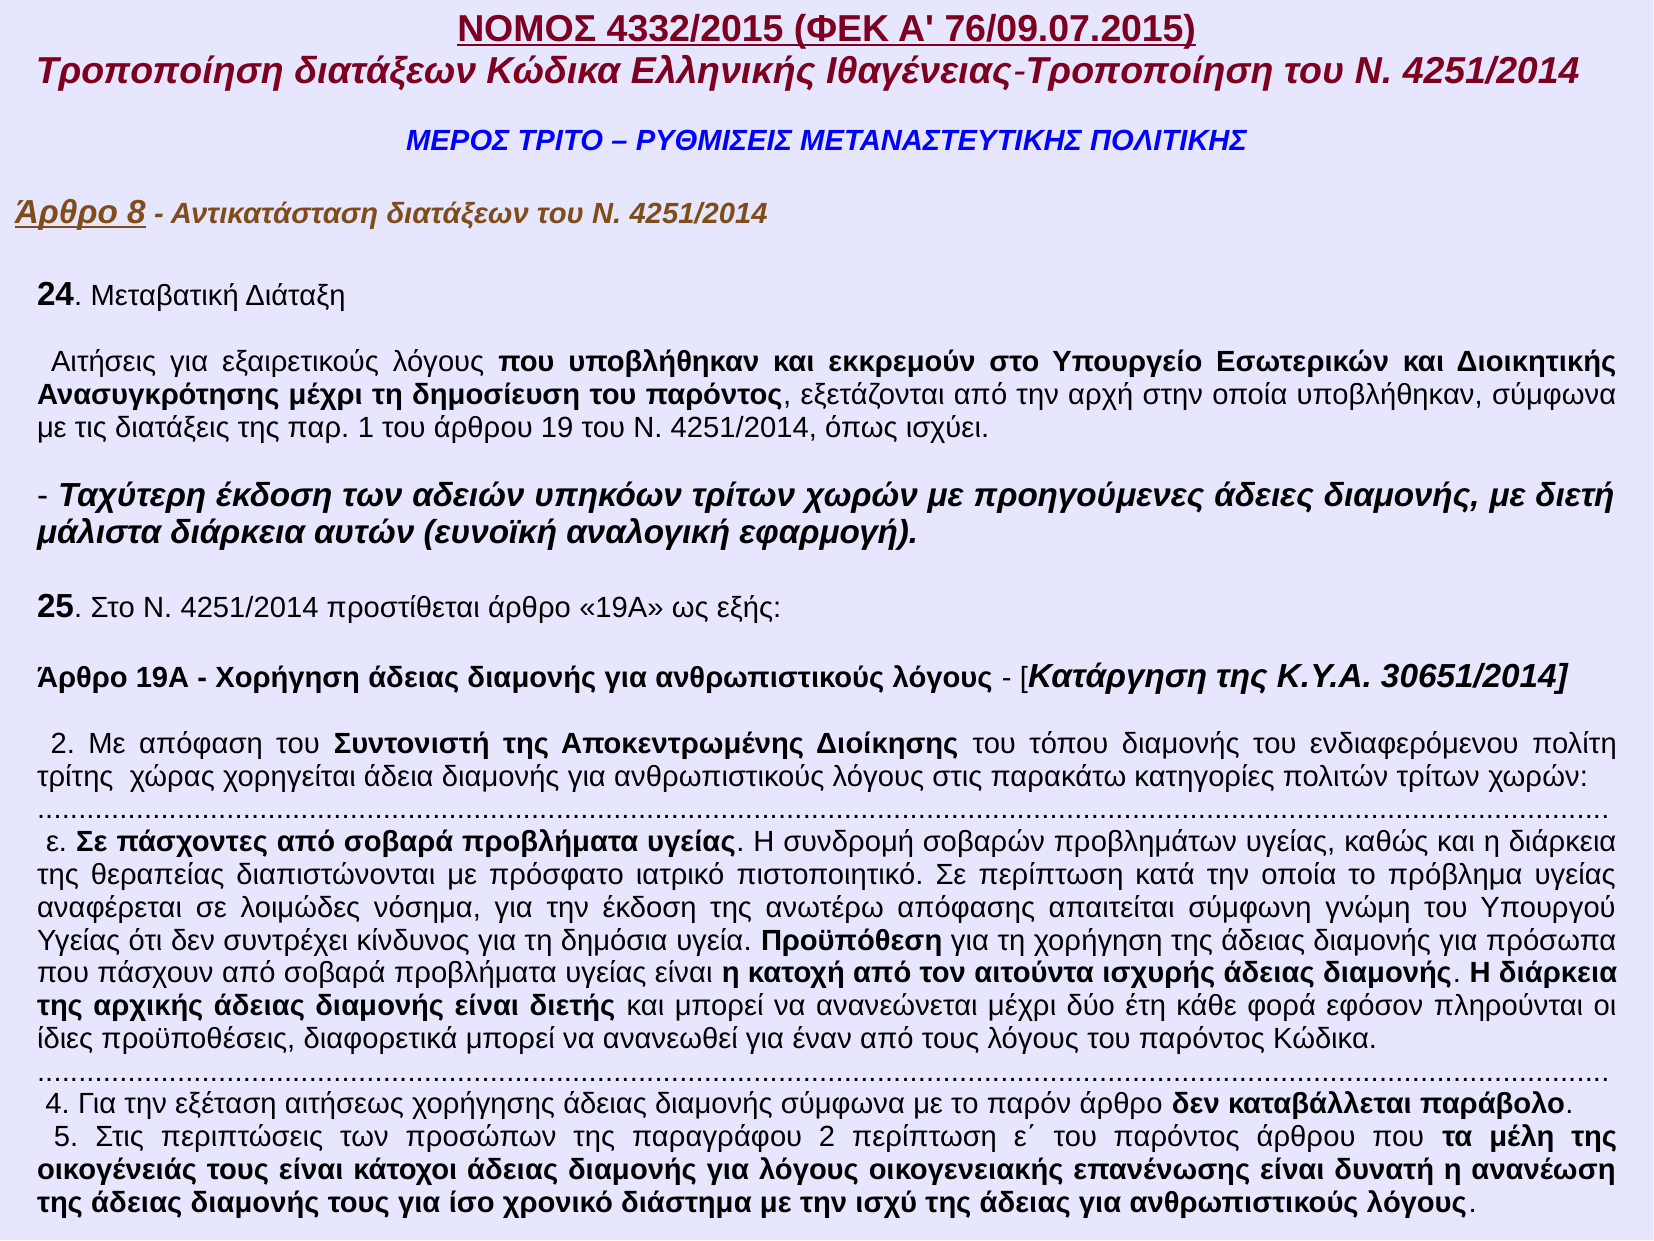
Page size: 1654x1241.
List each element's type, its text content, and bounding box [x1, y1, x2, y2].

text_box 24. Μεταβατική Διάταξη Αιτήσεις για εξαιρετικούς λόγους που υποβλήθηκαν και εκκρεμούν στο Υπουργείο Εσωτερικών και Διοικητικής Ανασυγκρότησης μέχρι τη δημοσίευση του παρόντος, εξετάζονται από την αρχή στην οποία υποβλήθηκαν, σύμφωνα με τις διατάξεις της παρ. 1 του άρθρου 19 του Ν. 4251/2014, όπως ισχύει. - Ταχύτερη έκδοση των αδειών υπηκόων τρίτων χωρών με προηγούμενες άδειες διαμονής, με διετή μάλιστα διάρκεια αυτών (ευνοϊκή αναλογική εφαρμογή). 25. Στο Ν. 4251/2014 προστίθεται άρθρο «19Α» ως εξής: Άρθρο 19Α - Χορήγηση άδειας διαμονής για ανθρωπιστικούς λόγους - [Κατάργηση της Κ.Υ.Α. 30651/2014] 2. Με απόφαση του Συντονιστή της Αποκεντρωμένης Διοίκησης του τόπου διαμονής του ενδιαφερόμενου πολίτη τρίτης χώρας χορηγείται άδεια διαμονής για ανθρωπιστικούς λόγους στις παρακάτω κατηγορίες πολιτών τρίτων χωρών: ............................................................................................................................................................................................... ε. Σε πάσχοντες από σοβαρά προβλήματα υγείας. Η συνδρομή σοβαρών προβλημάτων υγείας, καθώς και η διάρκεια της θεραπείας διαπιστώνονται με πρόσφατο ιατρικό πιστοποιητικό. Σε περίπτωση κατά την οποία το πρόβλημα υγείας αναφέρεται σε λοιμώδες νόσημα, για την έκδοση της ανωτέρω απόφασης απαιτείται σύμφωνη γνώμη του Υπουργού Υγείας ότι δεν συντρέχει κίνδυνος για τη δημόσια υγεία. Προϋπόθεση για τη χορήγηση της άδειας διαμονής για πρόσωπα που πάσχουν από σοβαρά προβλήματα υγείας είναι η κατοχή από τον αιτούντα ισχυρής άδειας διαμονής. Η διάρκεια της αρχικής άδειας διαμονής είναι διετής και μπορεί να ανανεώνεται μέχρι δύο έτη κάθε φορά εφόσον πληρούνται οι ίδιες προϋποθέσεις, διαφορετικά μπορεί να ανανεωθεί για έναν από τους λόγους του παρόντος Κώδικα. ............................................................................................................................................................................................... 4. Για την εξέταση αιτήσεως χορήγησης άδειας διαμονής σύμφωνα με το παρόν άρθρο δεν καταβάλλεται παράβολο. 5. Στις περιπτώσεις των προσώπων της παραγράφου 2 περίπτωση ε΄ του παρόντος άρθρου που τα μέλη της οικογένειάς τους είναι κάτοχοι άδειας διαμονής για λόγους οικογενειακής επανένωσης είναι δυνατή η ανανέωση της άδειας διαμονής τους για ίσο χρονικό διάστημα με την ισχύ της άδειας για ανθρωπιστικούς λόγους. [22, 267, 1633, 1241]
text_box NOMOΣ 4332/2015 (ΦΕΚ Α' 76/09.07.2015) Τροποποίηση διατάξεων Κώδικα Ελληνικής Ιθαγένειας-Τροποποίηση του Ν. 4251/2014 ΜΕΡΟΣ ΤΡΙΤΟ – ΡΥΘΜΙΣΕΙΣ ΜΕΤΑΝΑΣΤΕΥΤΙΚΗΣ ΠΟΛΙΤΙΚΗΣ Άρθρο 8 - Αντικατάσταση διατάξεων του Ν. 4251/2014 [0, 0, 1654, 1241]
